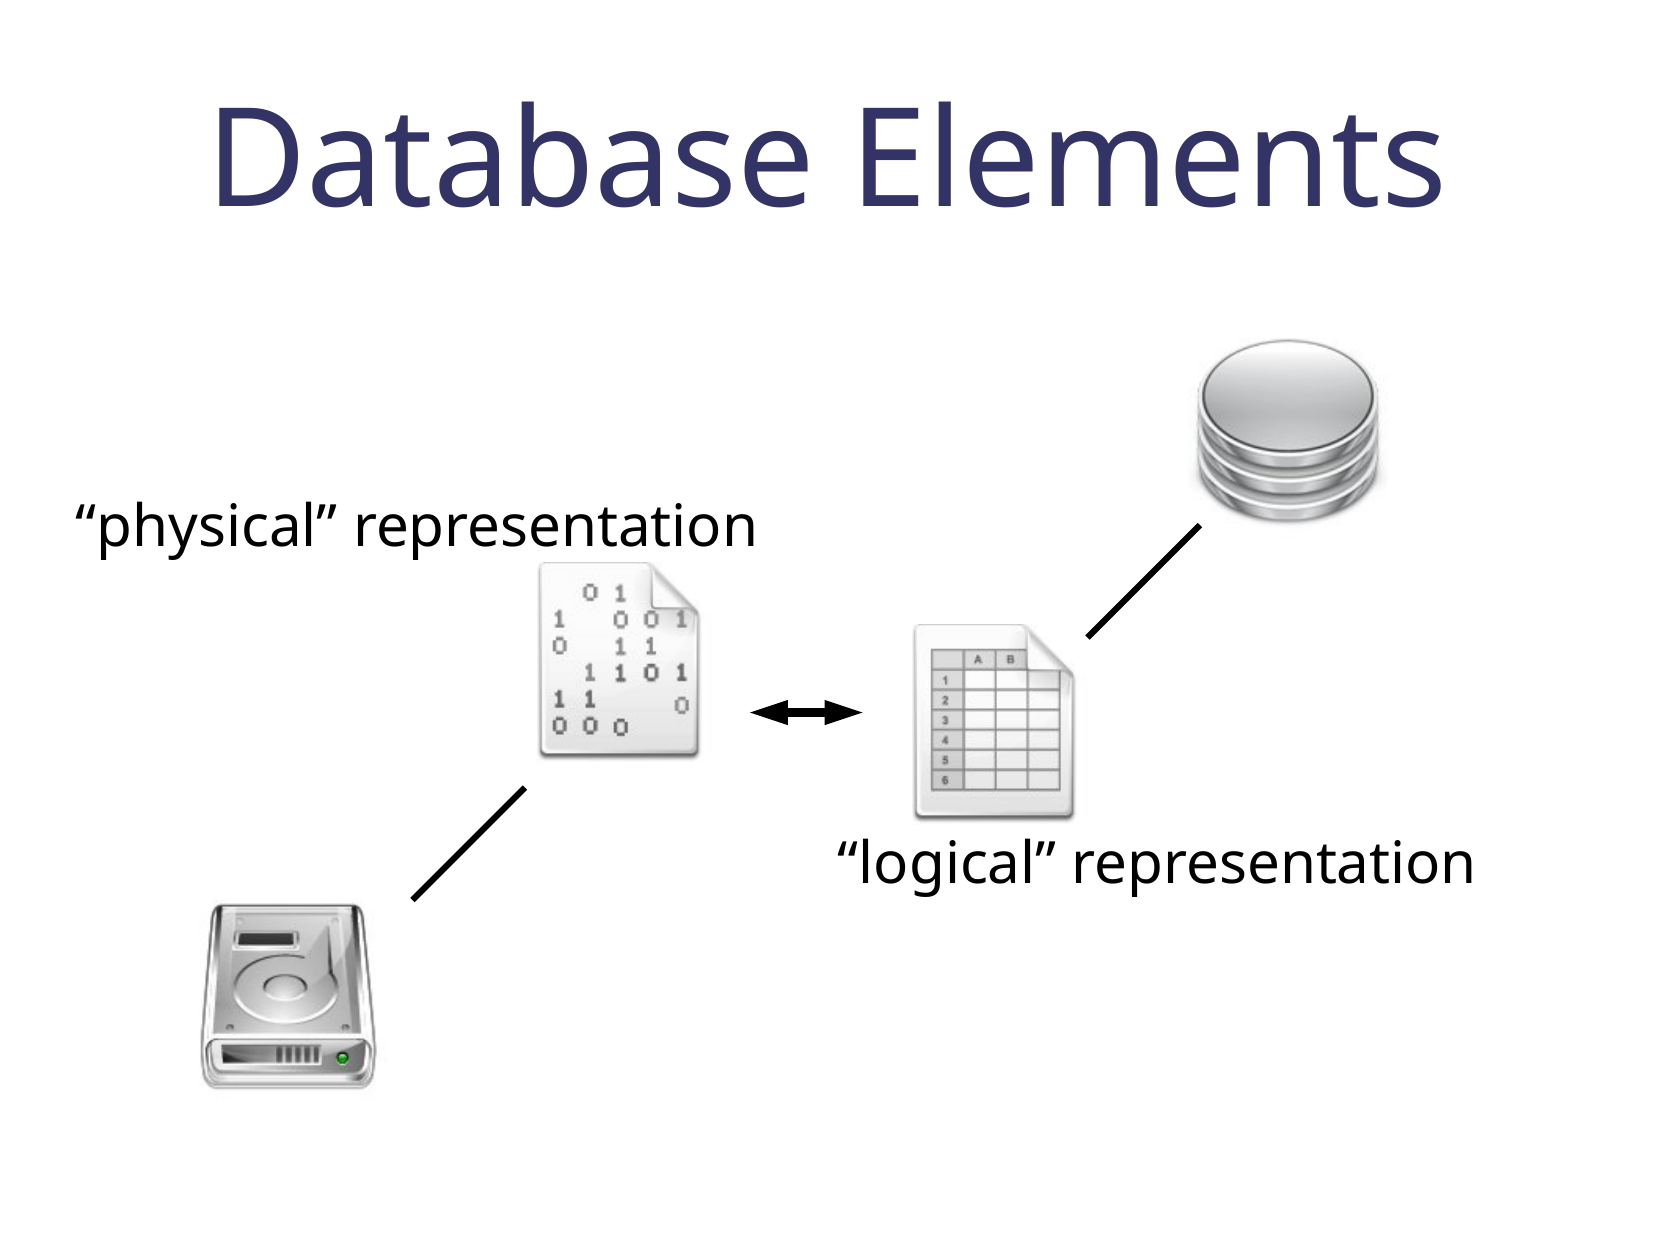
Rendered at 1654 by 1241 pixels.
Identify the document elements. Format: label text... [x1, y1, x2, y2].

picture [525, 563, 725, 763]
text_box “physical” representation [60, 476, 826, 563]
title Database Elements [82, 56, 1571, 250]
picture [187, 899, 388, 1100]
picture [1187, 337, 1388, 538]
picture [900, 624, 1100, 814]
text_box “logical” representation [823, 814, 1538, 901]
